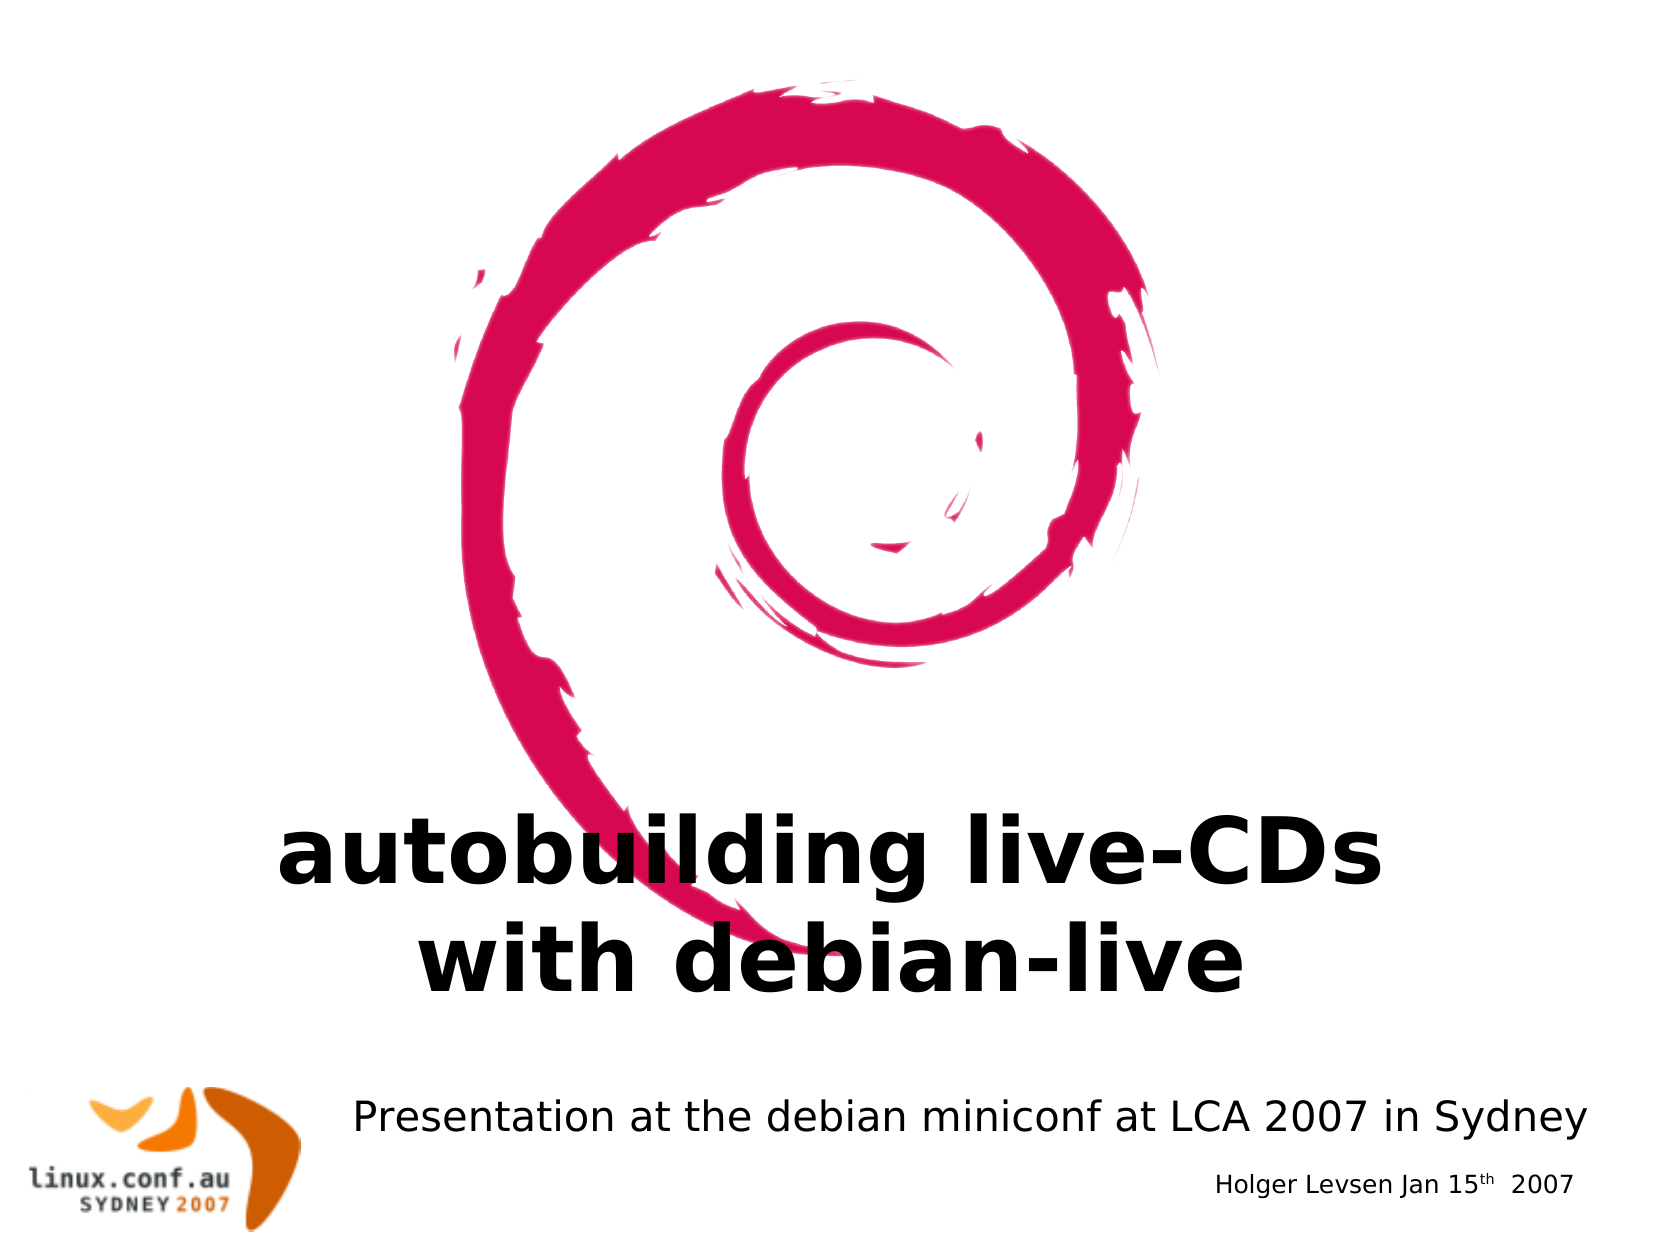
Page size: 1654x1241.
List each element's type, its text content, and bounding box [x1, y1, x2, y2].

text_box Holger Levsen Jan 15th 2007 [1200, 1162, 1613, 1209]
text_box Presentation at the debian miniconf at LCA 2007 in Sydney [337, 1085, 1611, 1163]
title autobuilding live-CDs with debian-live [125, 787, 1538, 1025]
picture [447, 74, 1163, 787]
picture [29, 1087, 301, 1232]
